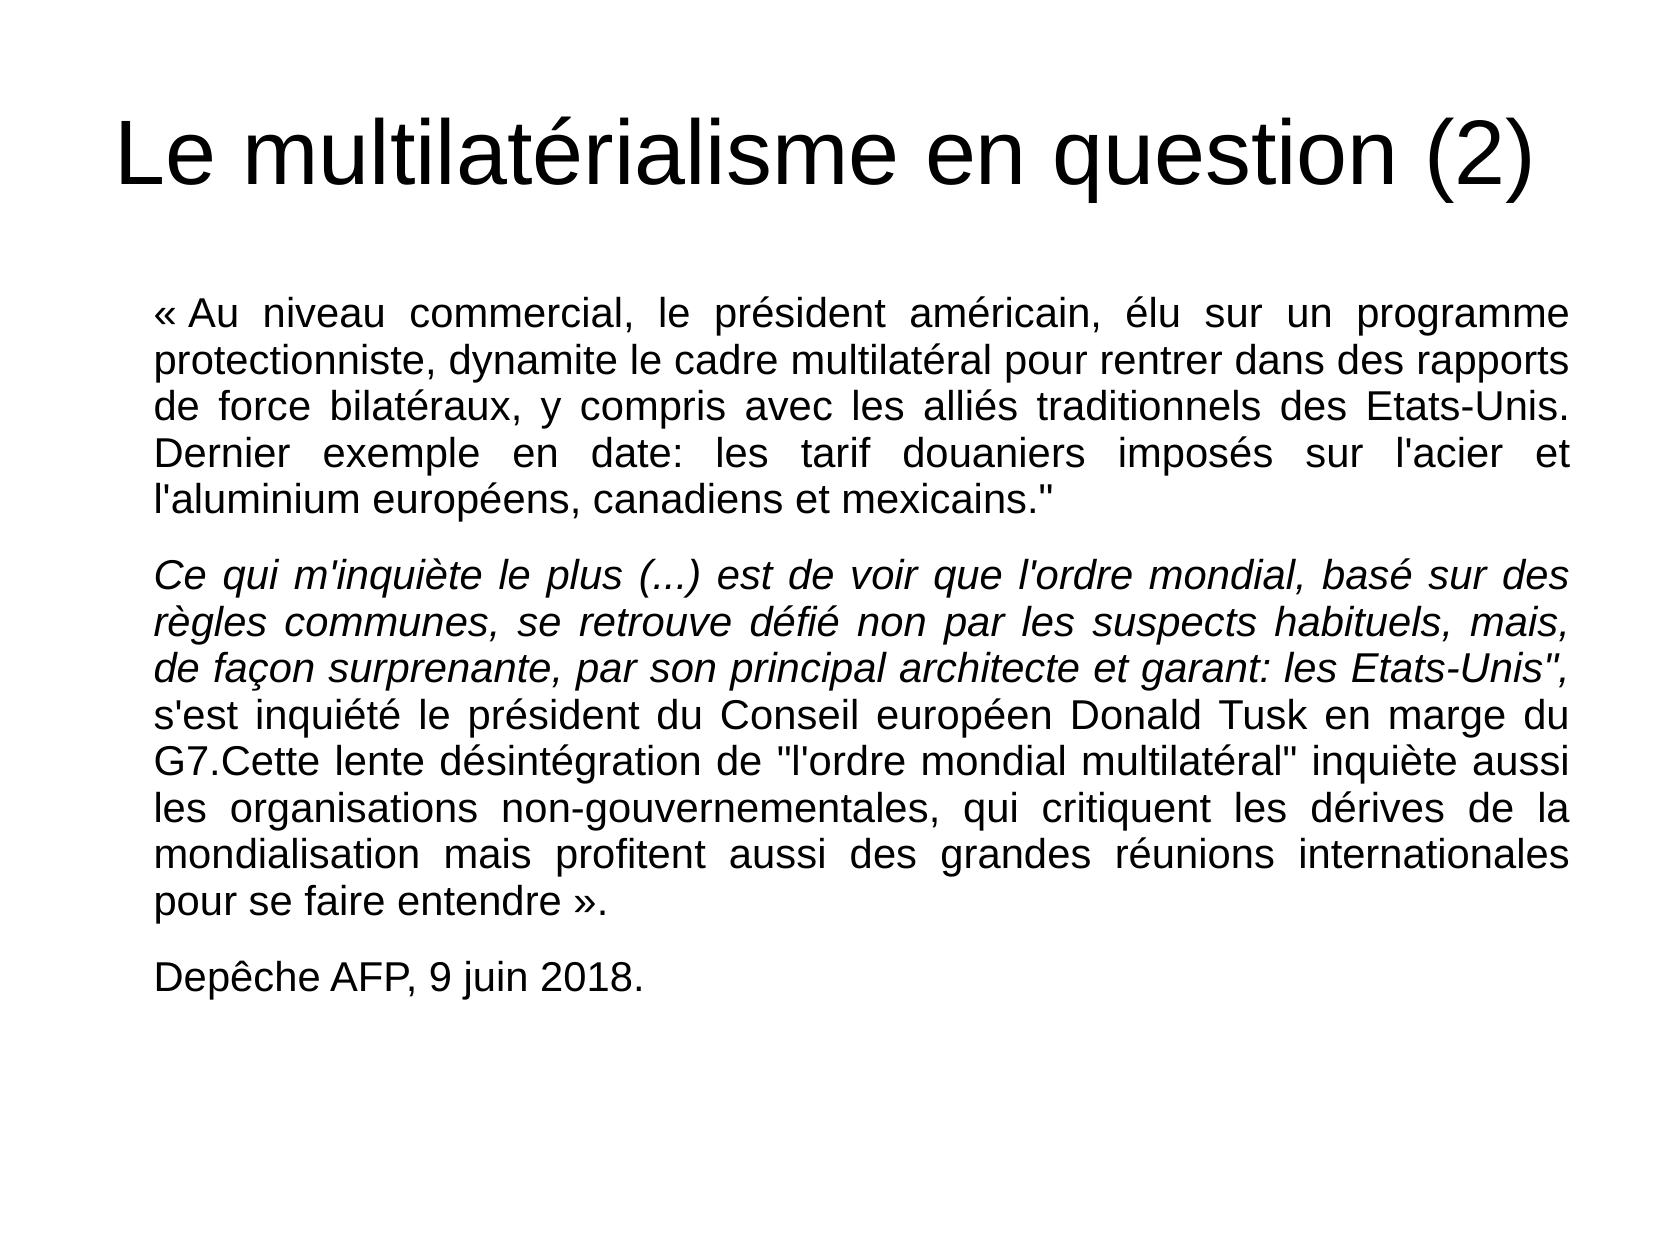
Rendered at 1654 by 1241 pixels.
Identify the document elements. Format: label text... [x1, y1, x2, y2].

title Le multilatérialisme en question (2) [82, 49, 1571, 257]
list « Au niveau commercial, le président américain, élu sur un programme protectionniste, dynamite le cadre multilatéral pour rentrer dans des rapports de force bilatéraux, y compris avec les alliés traditionnels des Etats-Unis. Dernier exemple en date: les tarif douaniers imposés sur l'acier et l'aluminium européens, canadiens et mexicains." Ce qui m'inquiète le plus (...) est de voir que l'ordre mondial, basé sur des règles communes, se retrouve défié non par les suspects habituels, mais, de façon surprenante, par son principal architecte et garant: les Etats-Unis", s'est inquiété le président du Conseil européen Donald Tusk en marge du G7.Cette lente désintégration de "l'ordre mondial multilatéral" inquiète aussi les organisations non-gouvernementales, qui critiquent les dérives de la mondialisation mais profitent aussi des grandes réunions internationales pour se faire entendre ». Depêche AFP, 9 juin 2018. [82, 290, 1571, 1109]
